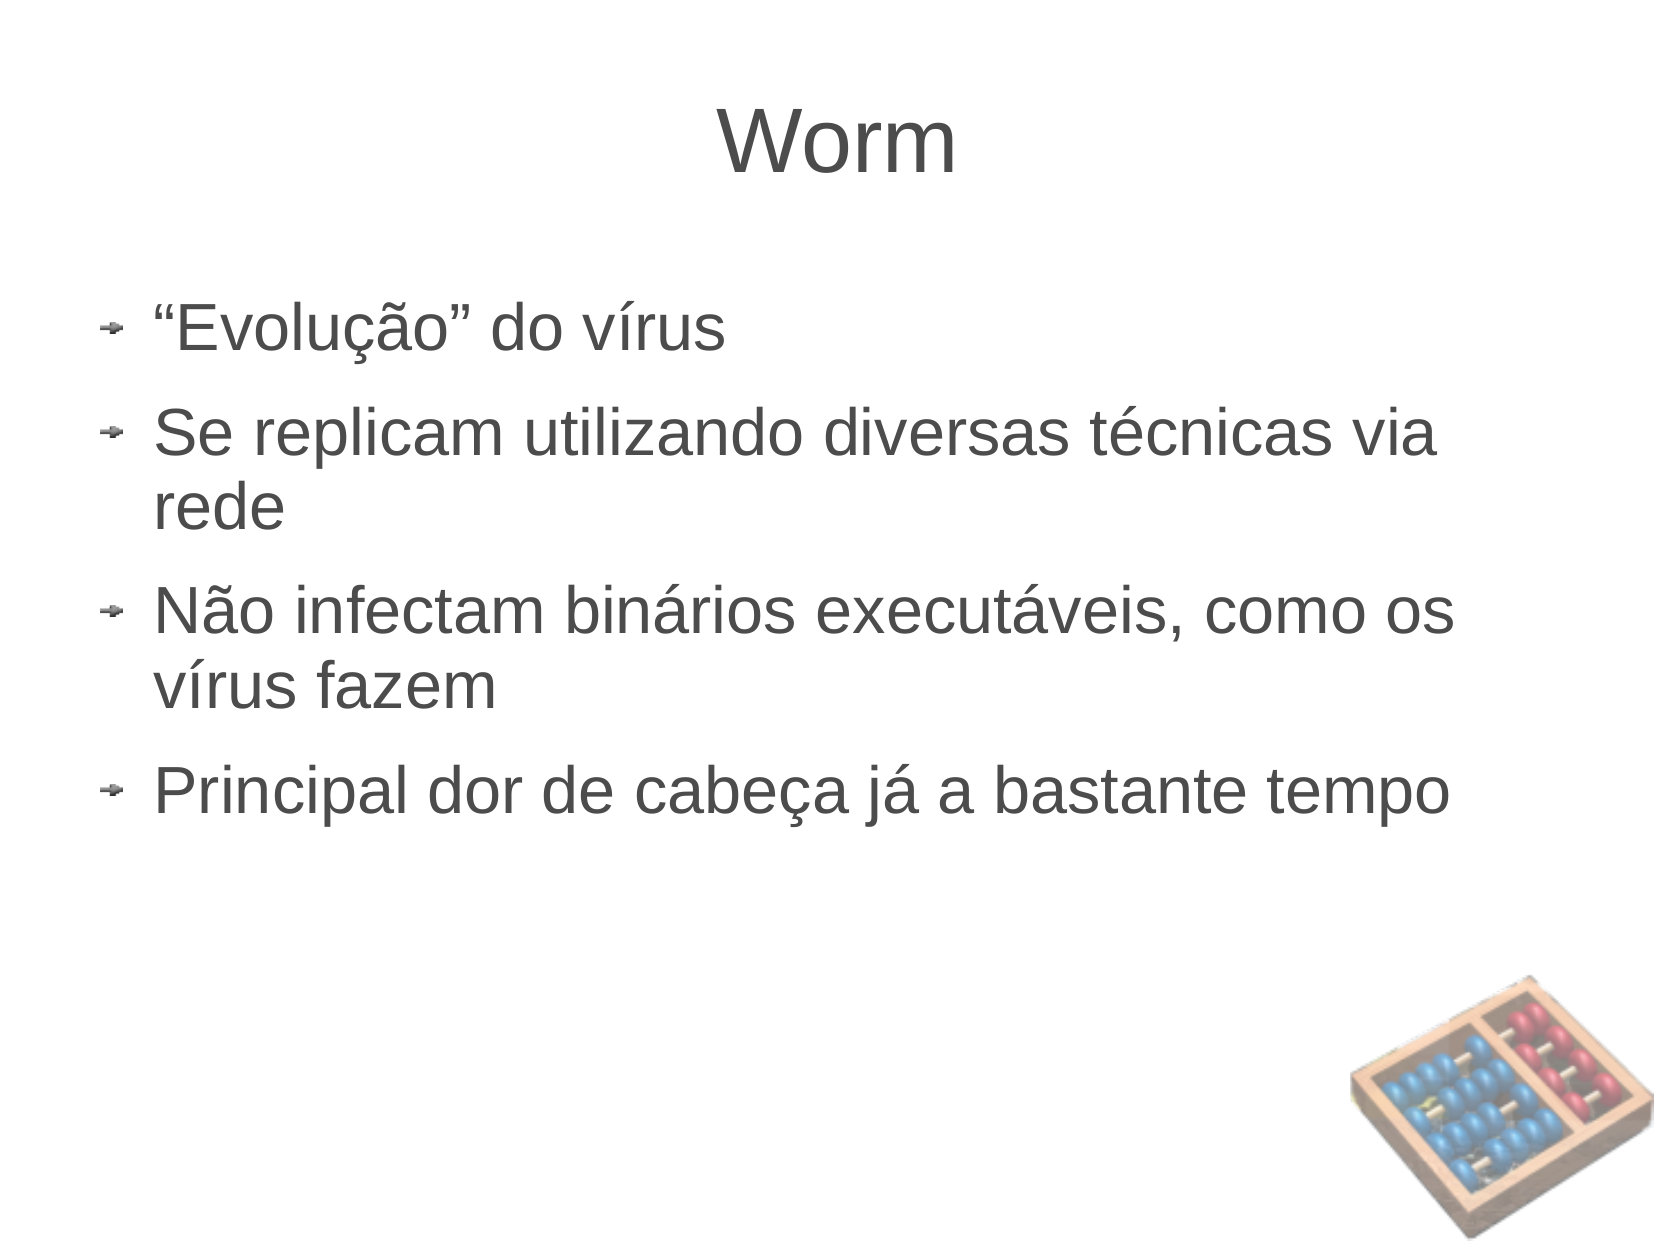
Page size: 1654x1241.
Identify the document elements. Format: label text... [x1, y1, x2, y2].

list “Evolução” do vírus Se replicam utilizando diversas técnicas via rede Não infectam binários executáveis, como os vírus fazem Principal dor de cabeça já a bastante tempo [82, 290, 1571, 1109]
title Worm [75, 37, 1601, 245]
